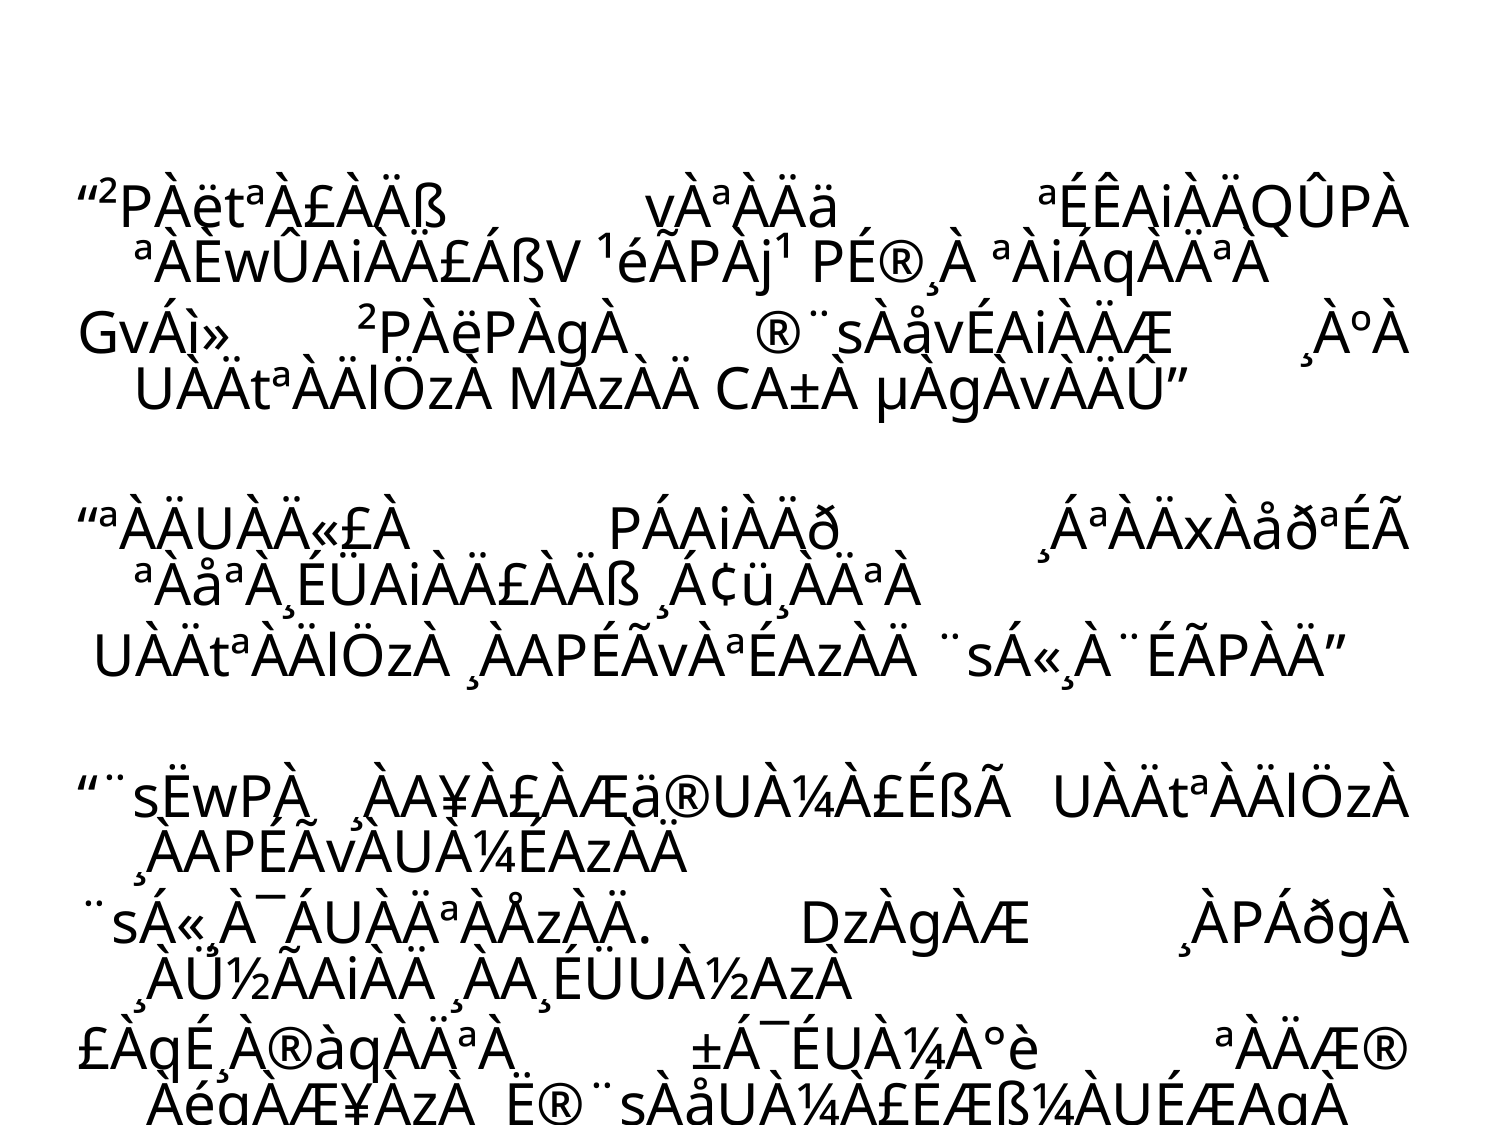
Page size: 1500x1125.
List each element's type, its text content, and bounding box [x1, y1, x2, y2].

list “²PÀëtªÀ£ÀÄß vÀªÀÄä ªÉÊAiÀÄQÛPÀ ªÀÈwÛAiÀÄ£ÁßV ¹éÃPÀj¹ PÉ®¸À ªÀiÁqÀÄªÀ GvÁì» ²PÀëPÀgÀ ®¨sÀåvÉAiÀÄÆ ¸ÀºÀ UÀÄtªÀÄlÖzÀ MAzÀÄ CA±À µÀgÀvÀÄÛ” “ªÀÄUÀÄ«£À PÁAiÀÄð ¸ÁªÀÄxÀåðªÉÃ ªÀåªÀ¸ÉÜAiÀÄ£ÀÄß ¸Á¢ü¸ÀÄªÀ UÀÄtªÀÄlÖzÀ ¸ÀAPÉÃvÀªÉAzÀÄ ¨sÁ«¸À¨ÉÃPÀÄ” “¨sËwPÀ ¸ÀA¥À£ÀÆä®UÀ¼À£ÉßÃ UÀÄtªÀÄlÖzÀ ¸ÀAPÉÃvÀUÀ¼ÉAzÀÄ ¨sÁ«¸À¯ÁUÀÄªÀÅzÀÄ. DzÀgÀÆ ¸ÀPÁðgÀ ¸ÀÜ½ÃAiÀÄ ¸ÀA¸ÉÜUÀ½AzÀ £ÀqÉ¸À®àqÀÄªÀ ±Á¯ÉUÀ¼À°è ªÀÄÆ® ¸ÀégÀÆ¥ÀzÀ ¸Ë®¨sÀåUÀ¼À£ÉÆß¼ÀUÉÆAqÀ ¸ÀA¥À£ÀÆä®zÀ CwÃ ºÉZÀÄÑ ªÀÄvÀÄÛ ¢ÃWÀðPÁ®zÀ PÉÆgÀvÉ UÀÄtªÀÄlÖzÀ §UÉÎ UÀA©üÃgÀ ¥ÀjuÁªÀÄªÀ£ÀÄßAlÄ ªÀiÁqÀÄvÀÛzÉ.” [62, 174, 1426, 1022]
